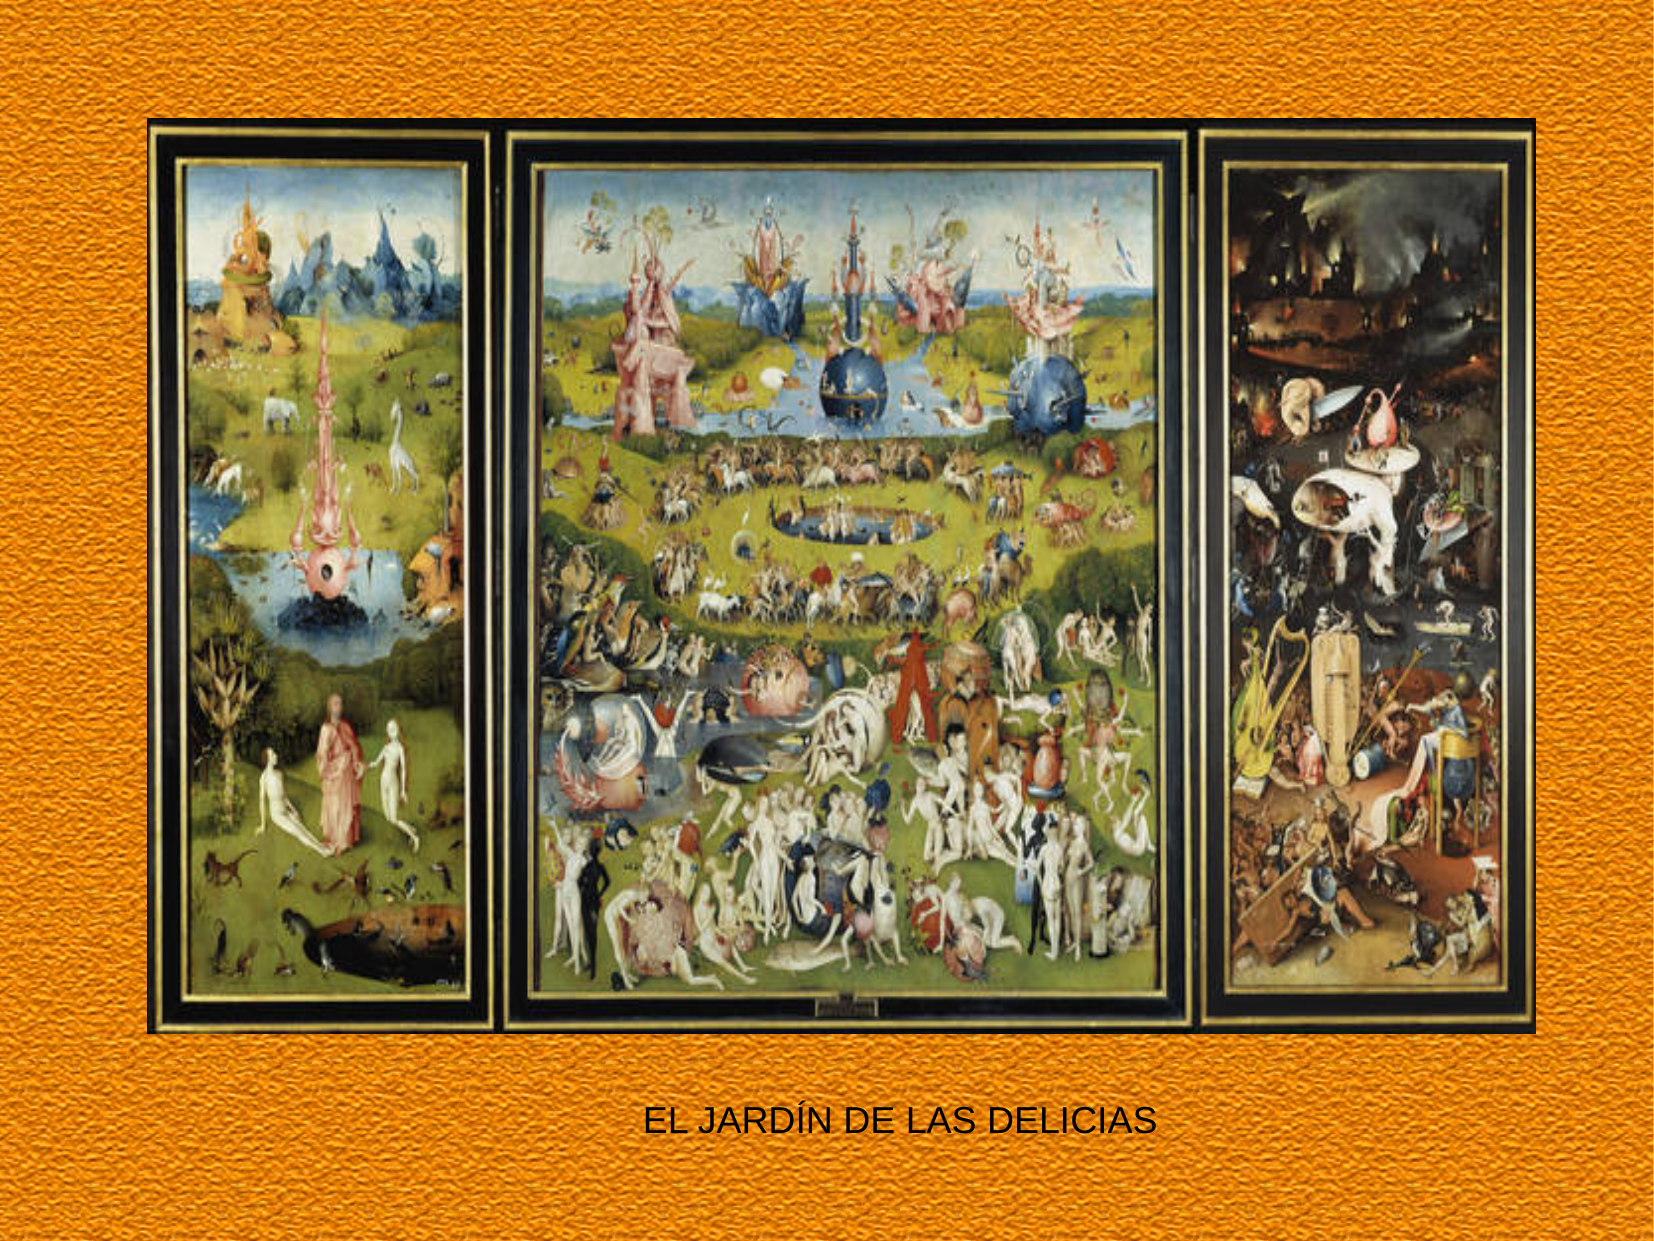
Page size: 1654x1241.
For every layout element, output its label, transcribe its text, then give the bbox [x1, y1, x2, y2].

text_box EL JARDÍN DE LAS DELICIAS [531, 1092, 1270, 1150]
picture [0, 0, 1654, 1241]
